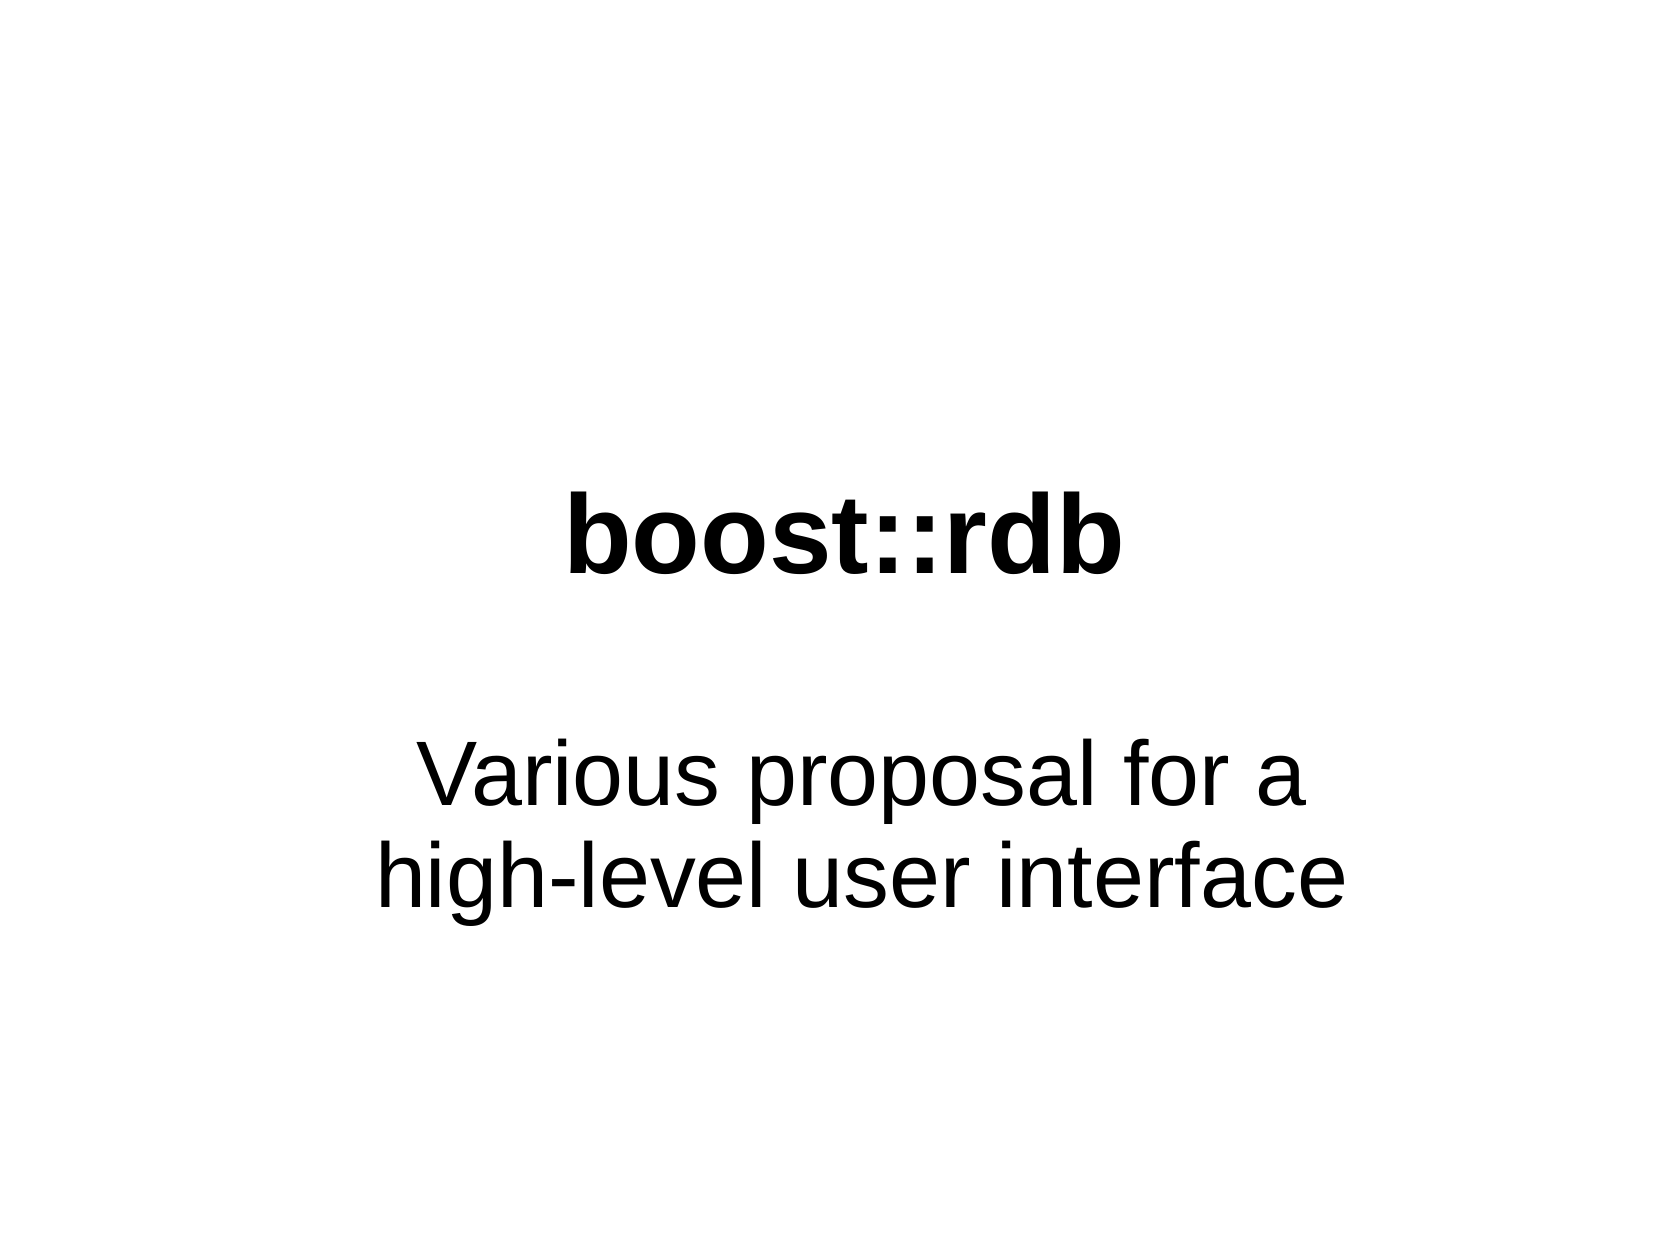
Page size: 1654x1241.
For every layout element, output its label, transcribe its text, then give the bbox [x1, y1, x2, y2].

subtitle boost::rdb Various proposal for a high-level user interface [82, 297, 1571, 1102]
